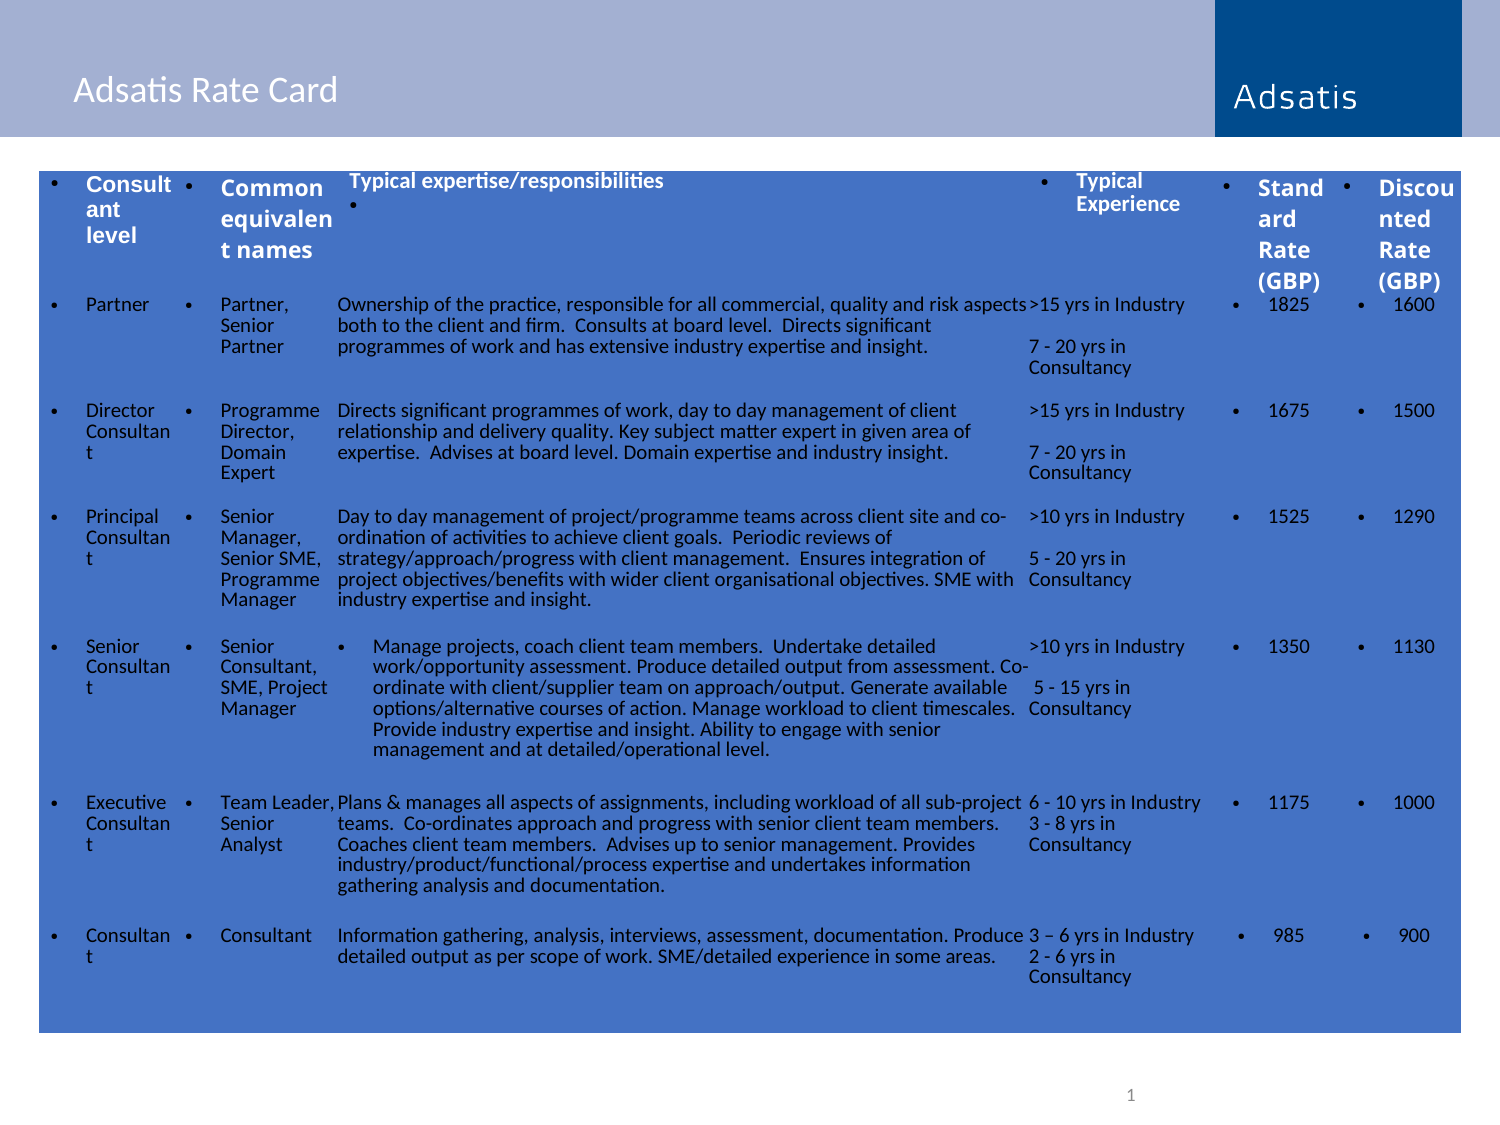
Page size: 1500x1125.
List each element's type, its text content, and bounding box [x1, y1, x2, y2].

table_cell Partner [39, 296, 173, 402]
table_cell Senior Consultant [39, 638, 173, 794]
table_header Standard Rate (GBP) [1211, 171, 1331, 296]
table_cell 1500 [1331, 402, 1461, 508]
table_cell 3 – 6 yrs in Industry 2 - 6 yrs in Consultancy [1029, 927, 1211, 1033]
table_cell Day to day management of project/programme teams across client site and co-ordination of activities to achieve client goals. Periodic reviews of strategy/approach/progress with client management. Ensures integration of project objectives/benefits with wider client organisational objectives. SME with industry expertise and insight. [338, 508, 1029, 638]
table_cell 1350 [1211, 638, 1331, 794]
table_header Typical Experience [1029, 171, 1211, 296]
table_cell Ownership of the practice, responsible for all commercial, quality and risk aspects both to the client and firm. Consults at board level. Directs significant programmes of work and has extensive industry expertise and insight. [338, 296, 1029, 402]
table_cell Team Leader, Senior Analyst [173, 794, 338, 927]
table_header Common equivalent names [173, 171, 338, 296]
table_cell Information gathering, analysis, interviews, assessment, documentation. Produce detailed output as per scope of work. SME/detailed experience in some areas. [338, 927, 1029, 1033]
table_cell 6 - 10 yrs in Industry 3 - 8 yrs in Consultancy [1029, 794, 1211, 927]
table_cell >10 yrs in Industry 5 - 15 yrs in Consultancy [1029, 638, 1211, 794]
table_cell Executive Consultant [39, 794, 173, 927]
table_cell Plans & manages all aspects of assignments, including workload of all sub-project teams. Co-ordinates approach and progress with senior client team members. Coaches client team members. Advises up to senior management. Provides industry/product/functional/process expertise and undertakes information gathering analysis and documentation. [338, 794, 1029, 927]
text_box [1111, 1052, 1462, 1113]
table_cell Consultant [173, 927, 338, 1033]
table_cell >15 yrs in Industry 7 - 20 yrs in Consultancy [1029, 402, 1211, 508]
table_cell >10 yrs in Industry 5 - 20 yrs in Consultancy [1029, 508, 1211, 638]
table_cell Programme Director, Domain Expert [173, 402, 338, 508]
title Adsatis Rate Card [58, 54, 1188, 118]
table_cell 1130 [1331, 638, 1461, 794]
table_cell 1000 [1331, 794, 1461, 927]
table_cell Director Consultant [39, 402, 173, 508]
table_header Consultant level [39, 171, 173, 296]
table_cell 1290 [1331, 508, 1461, 638]
table_cell Senior Consultant, SME, Project Manager [173, 638, 338, 794]
table_cell >15 yrs in Industry 7 - 20 yrs in Consultancy [1029, 296, 1211, 402]
table_cell 900 [1331, 927, 1461, 1033]
table_header Typical expertise/responsibilities [338, 171, 1029, 296]
table_cell Partner, Senior Partner [173, 296, 338, 402]
table_cell 1525 [1211, 508, 1331, 638]
table_cell Manage projects, coach client team members. Undertake detailed work/opportunity assessment. Produce detailed output from assessment. Co-ordinate with client/supplier team on approach/output. Generate available options/alternative courses of action. Manage workload to client timescales. Provide industry expertise and insight. Ability to engage with senior management and at detailed/operational level. [338, 638, 1029, 794]
table_cell 985 [1211, 927, 1331, 1033]
table_cell 1675 [1211, 402, 1331, 508]
table_cell Consultant [39, 927, 173, 1033]
table_cell 1825 [1211, 296, 1331, 402]
table_cell 1175 [1211, 794, 1331, 927]
table_header Discounted Rate (GBP) [1331, 171, 1461, 296]
table_cell 1600 [1331, 296, 1461, 402]
table_cell Principal Consultant [39, 508, 173, 638]
table_cell Senior Manager, Senior SME, Programme Manager [173, 508, 338, 638]
table_cell Directs significant programmes of work, day to day management of client relationship and delivery quality. Key subject matter expert in given area of expertise. Advises at board level. Domain expertise and industry insight. [338, 402, 1029, 508]
